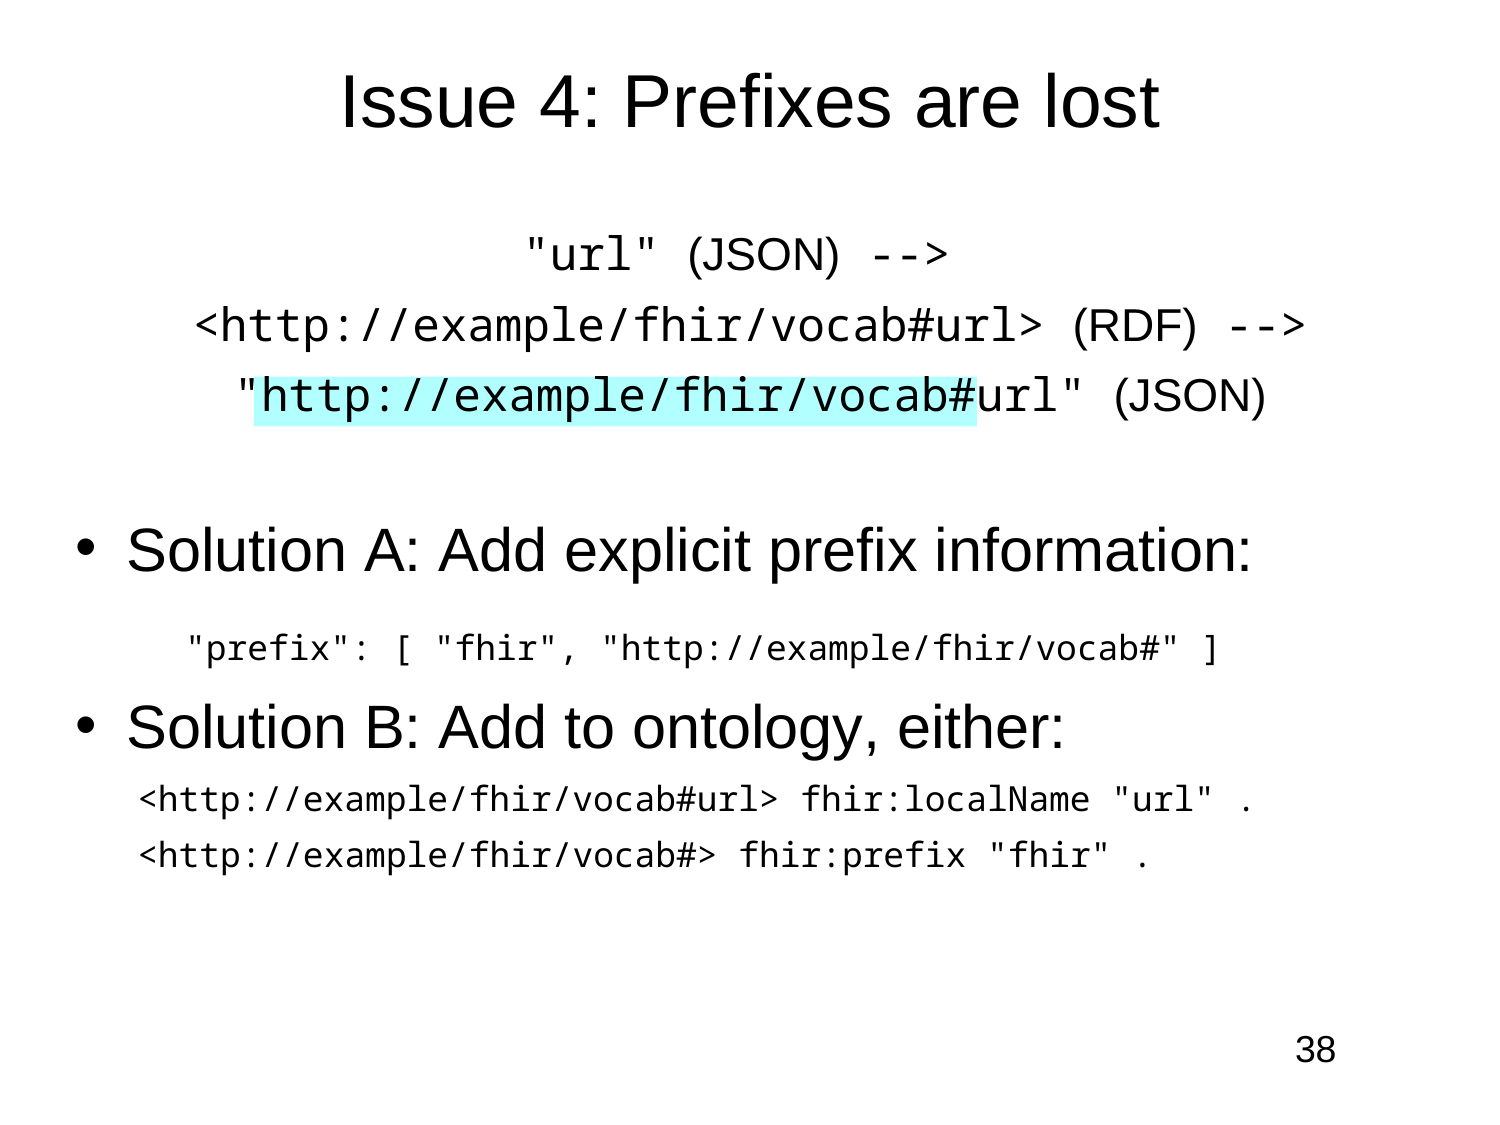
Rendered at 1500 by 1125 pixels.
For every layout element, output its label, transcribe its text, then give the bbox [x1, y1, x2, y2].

title Issue 4: Prefixes are lost [75, 3, 1425, 192]
list "url" (JSON) --> <http://example/fhir/vocab#url> (RDF) --> "http://example/fhir/vocab#url" (JSON) Solution A: Add explicit prefix information: "prefix": [ "fhir", "http://example/fhir/vocab#" ] Solution B: Add to ontology, either: <http://example/fhir/vocab#url> fhir:localName "url" . <http://example/fhir/vocab#> fhir:prefix "fhir" . [75, 224, 1426, 878]
